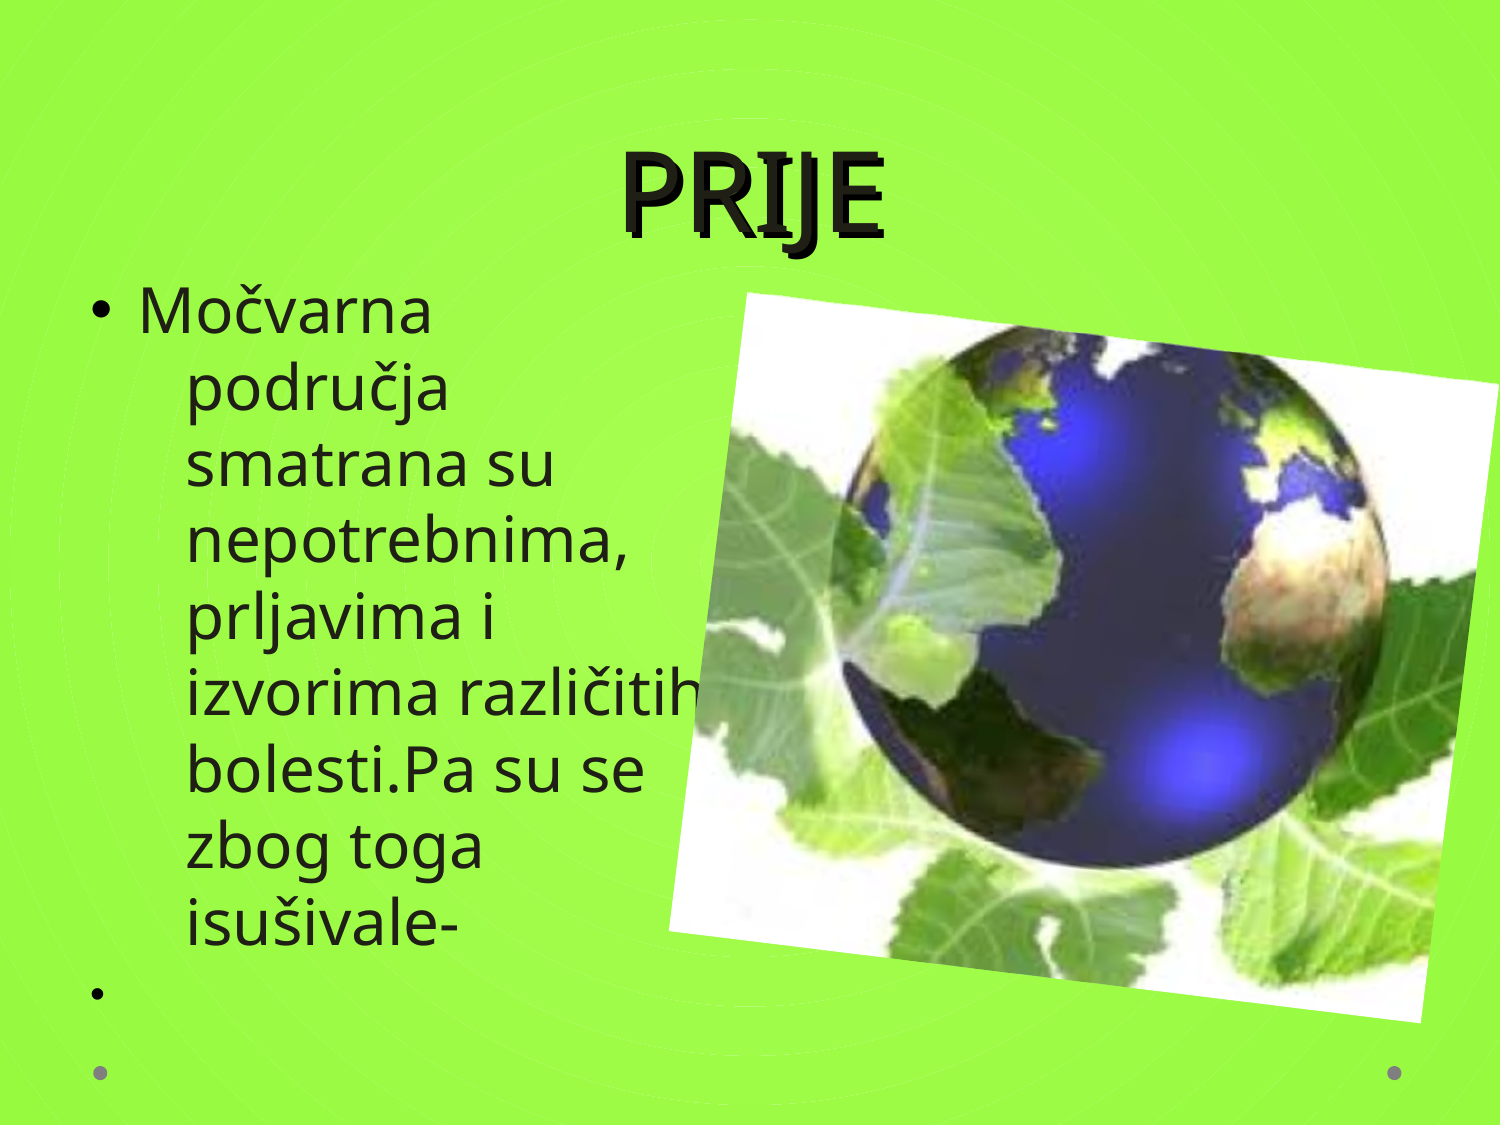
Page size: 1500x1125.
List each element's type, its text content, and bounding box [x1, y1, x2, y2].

title PRIJE [75, 0, 1426, 263]
picture [668, 290, 1500, 1024]
list Močvarna područja smatrana su nepotrebnima, prljavima i izvorima različitih bolesti.Pa su se zbog toga isušivale- [75, 262, 727, 1005]
